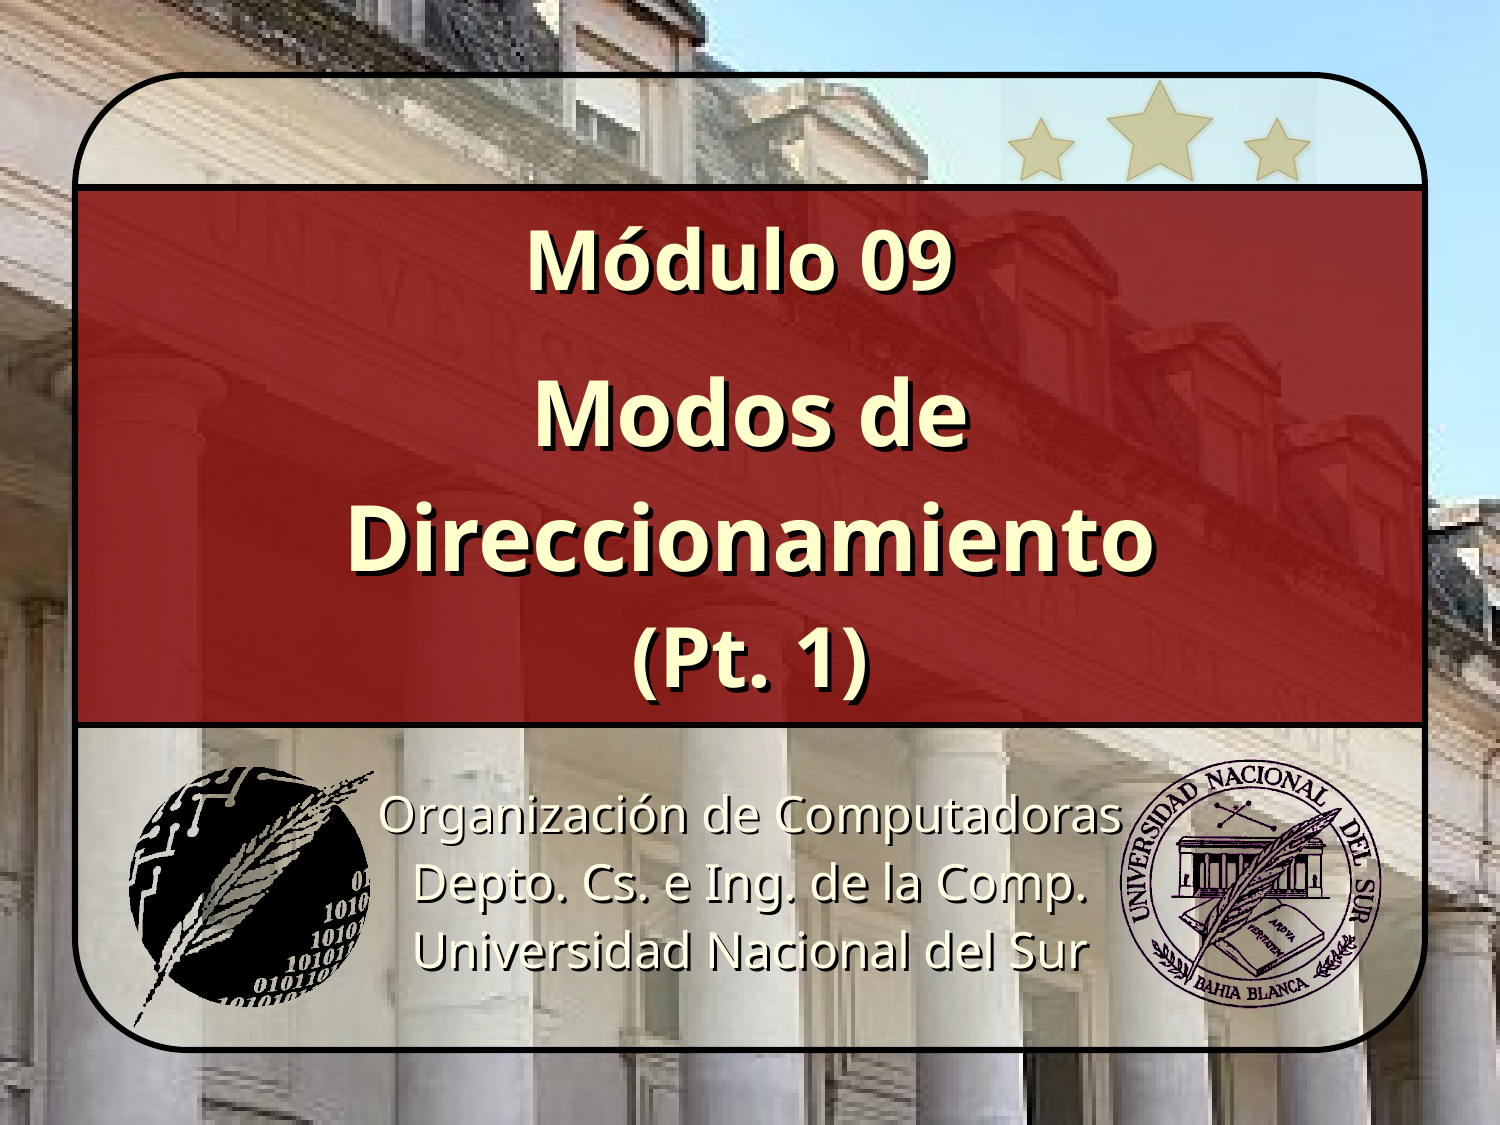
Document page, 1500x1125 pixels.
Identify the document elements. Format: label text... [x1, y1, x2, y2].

picture [0, 0, 1500, 1125]
title Módulo 09 Modos de Direccionamiento (Pt. 1) [128, 187, 1372, 726]
